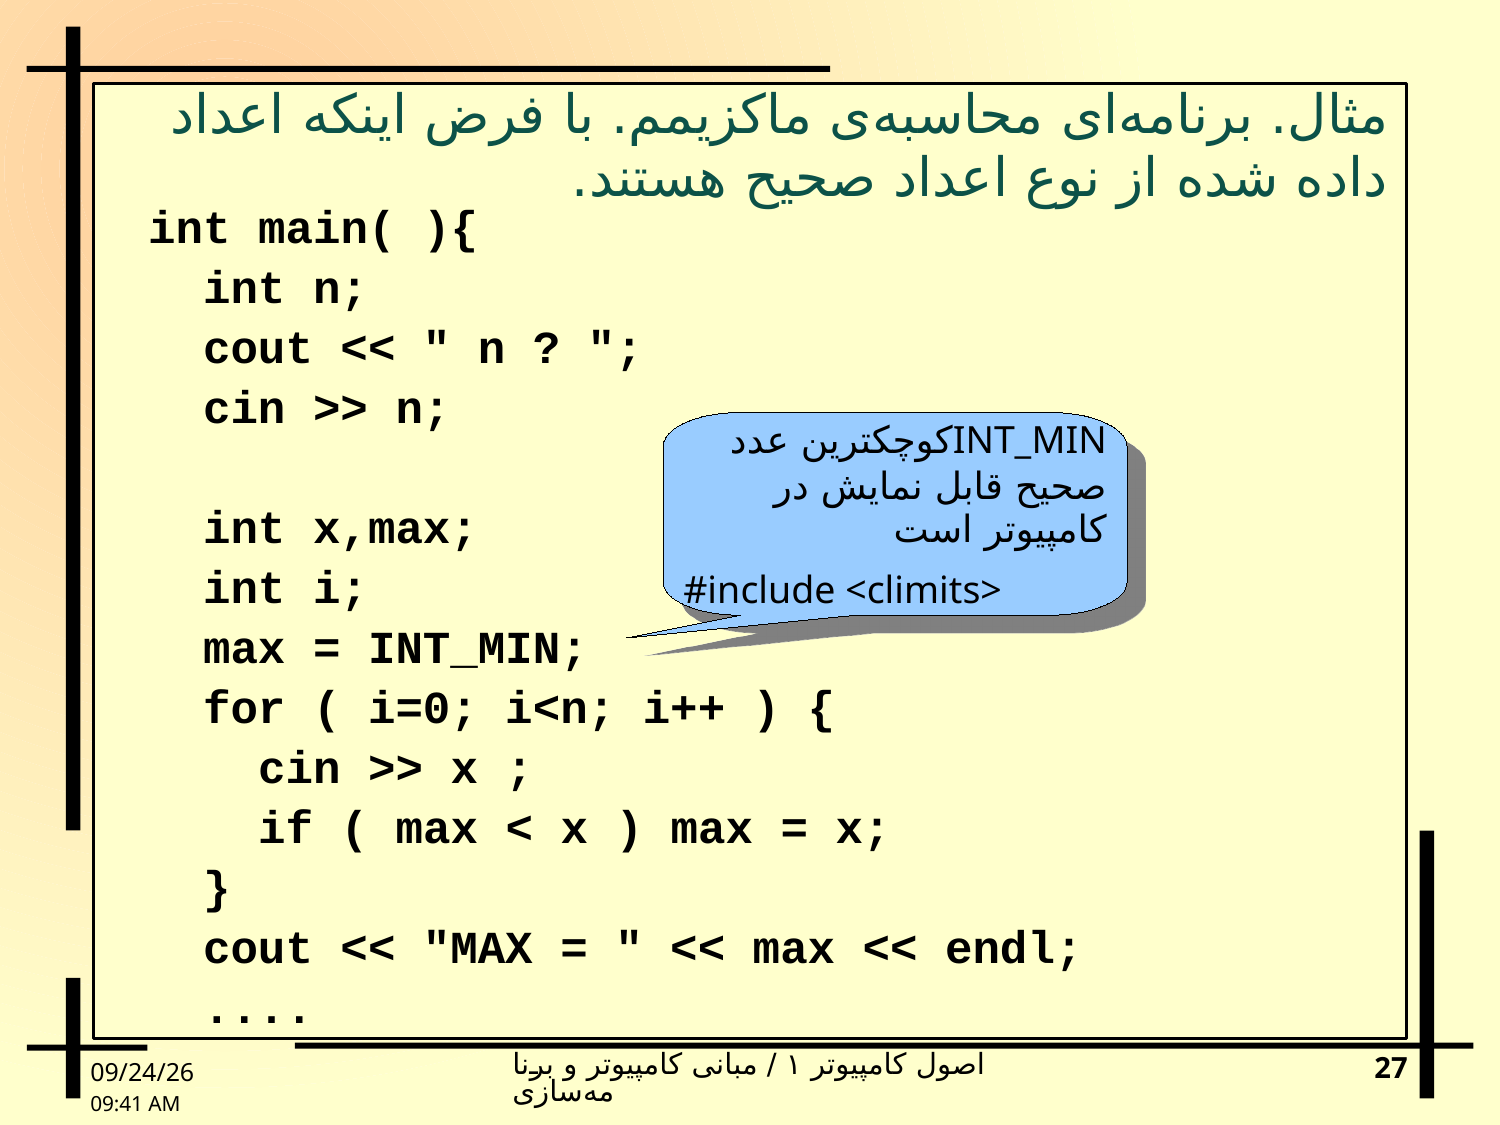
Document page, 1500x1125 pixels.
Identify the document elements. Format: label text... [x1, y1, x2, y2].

list مثال. برنامه‌ای محاسبه‌ی ماکزیمم. با فرض اینکه اعداد داده شده از نوع اعداد صحیح هستند. [152, 83, 1442, 253]
list int main( ){ int n; cout << " n ? "; cin >> n; int x,max; int i; max = INT_MIN; for ( i=0; i<n; i++ ) { cin >> x ; if ( max < x ) max = x; } cout << "MAX = " << max << endl; .... [93, 83, 1407, 1039]
text_box INT_MINکوچکترین عدد صحیح قابل نمایش در کامپیوتر است #include <climits> [626, 412, 1128, 638]
